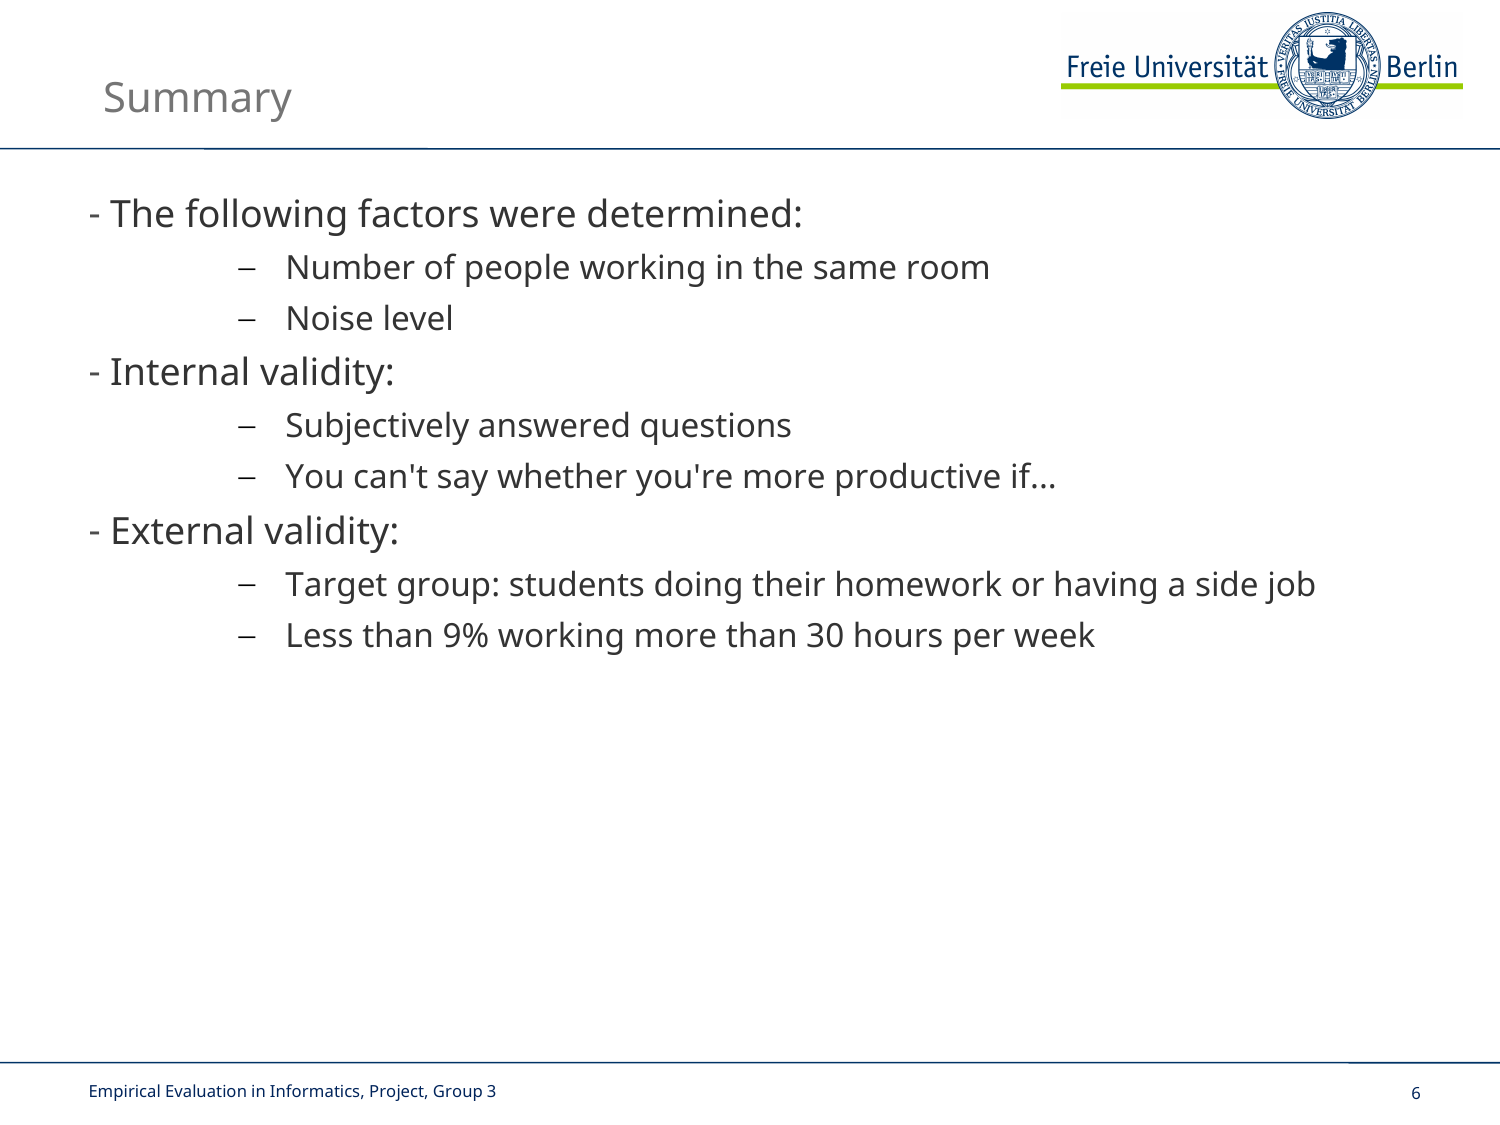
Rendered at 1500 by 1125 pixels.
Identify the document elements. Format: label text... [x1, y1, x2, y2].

list The following factors were determined: Number of people working in the same room Noise level Internal validity: Subjectively answered questions You can't say whether you're more productive if... External validity: Target group: students doing their homework or having a side job Less than 9% working more than 30 hours per week [88, 188, 1459, 1022]
picture [1061, 12, 1463, 119]
title Summary [88, 49, 1275, 151]
